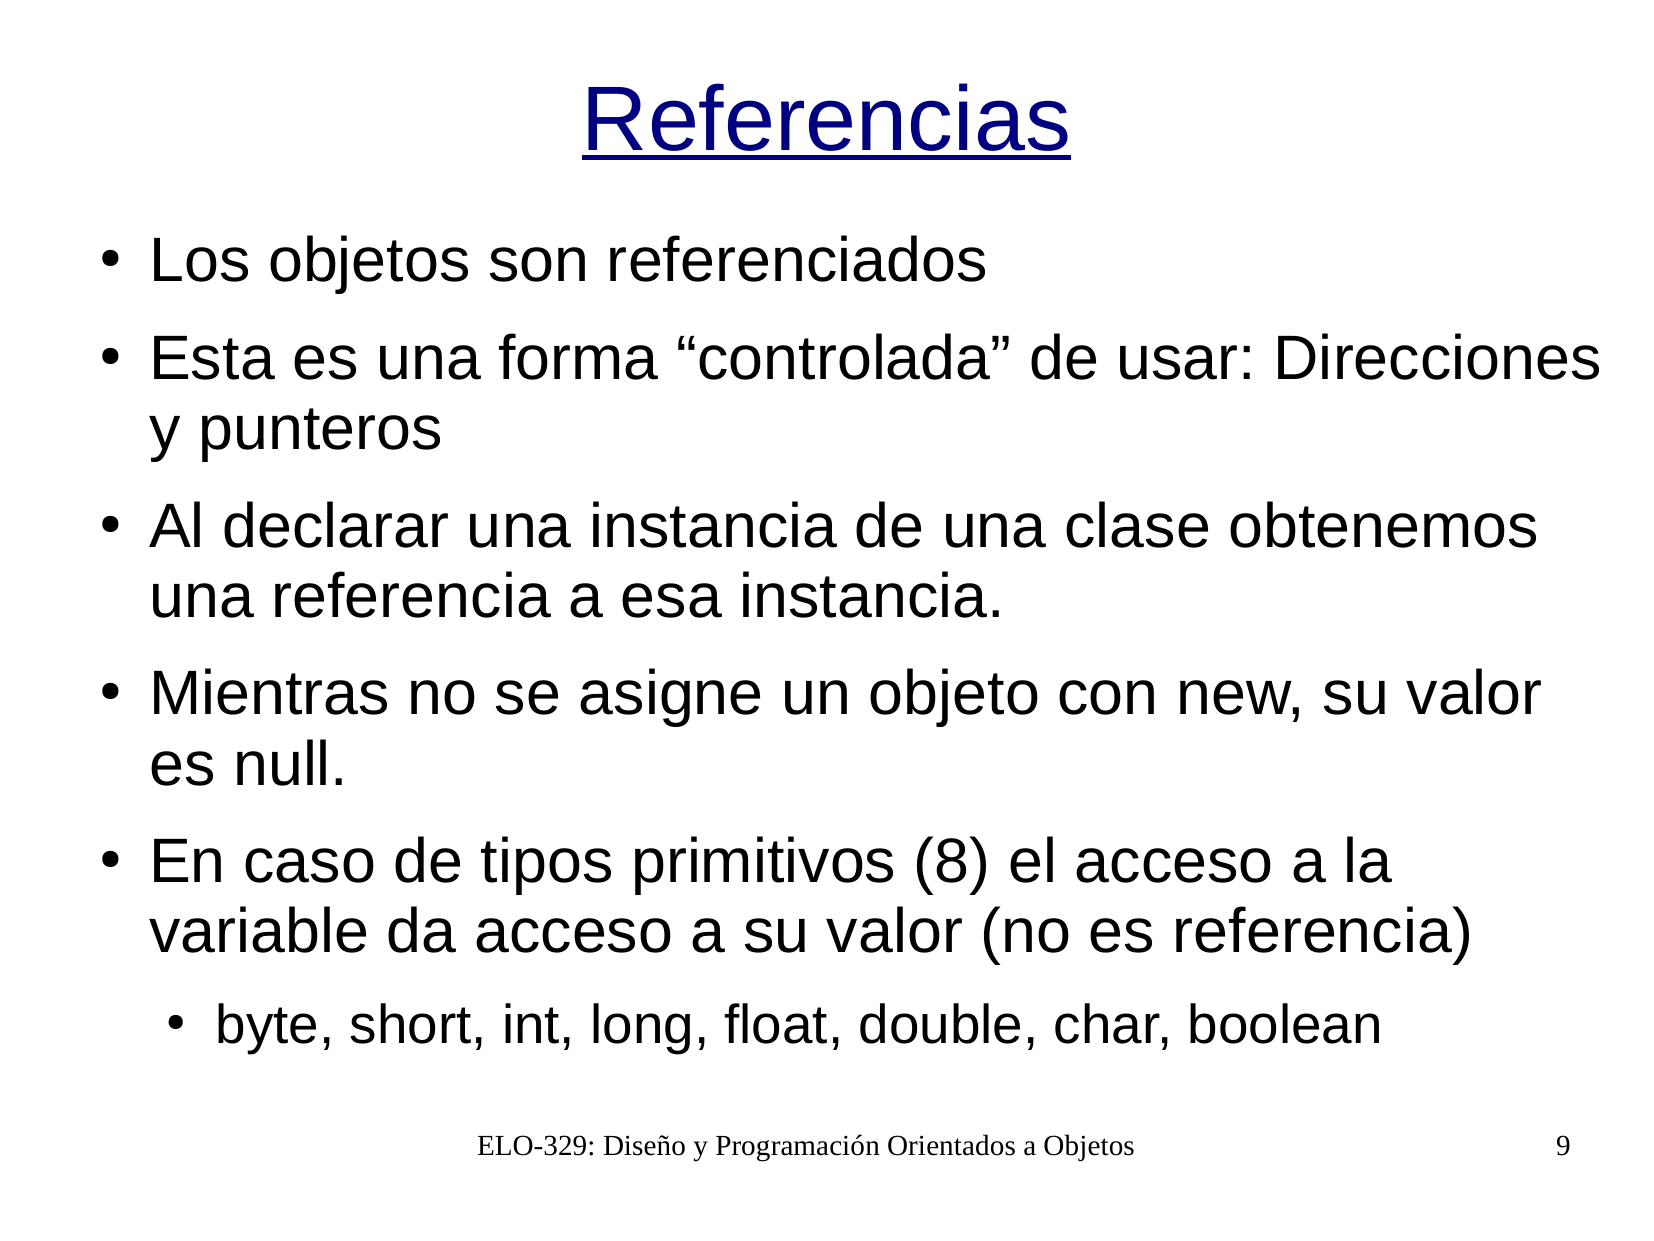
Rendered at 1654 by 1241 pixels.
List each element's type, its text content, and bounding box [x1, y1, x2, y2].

list Los objetos son referenciados Esta es una forma “controlada” de usar: Direcciones y punteros Al declarar una instancia de una clase obtenemos una referencia a esa instancia. Mientras no se asigne un objeto con new, su valor es null. En caso de tipos primitivos (8) el acceso a la variable da acceso a su valor (no es referencia) byte, short, int, long, float, double, char, boolean [82, 225, 1613, 1126]
title Referencias [82, 49, 1571, 188]
